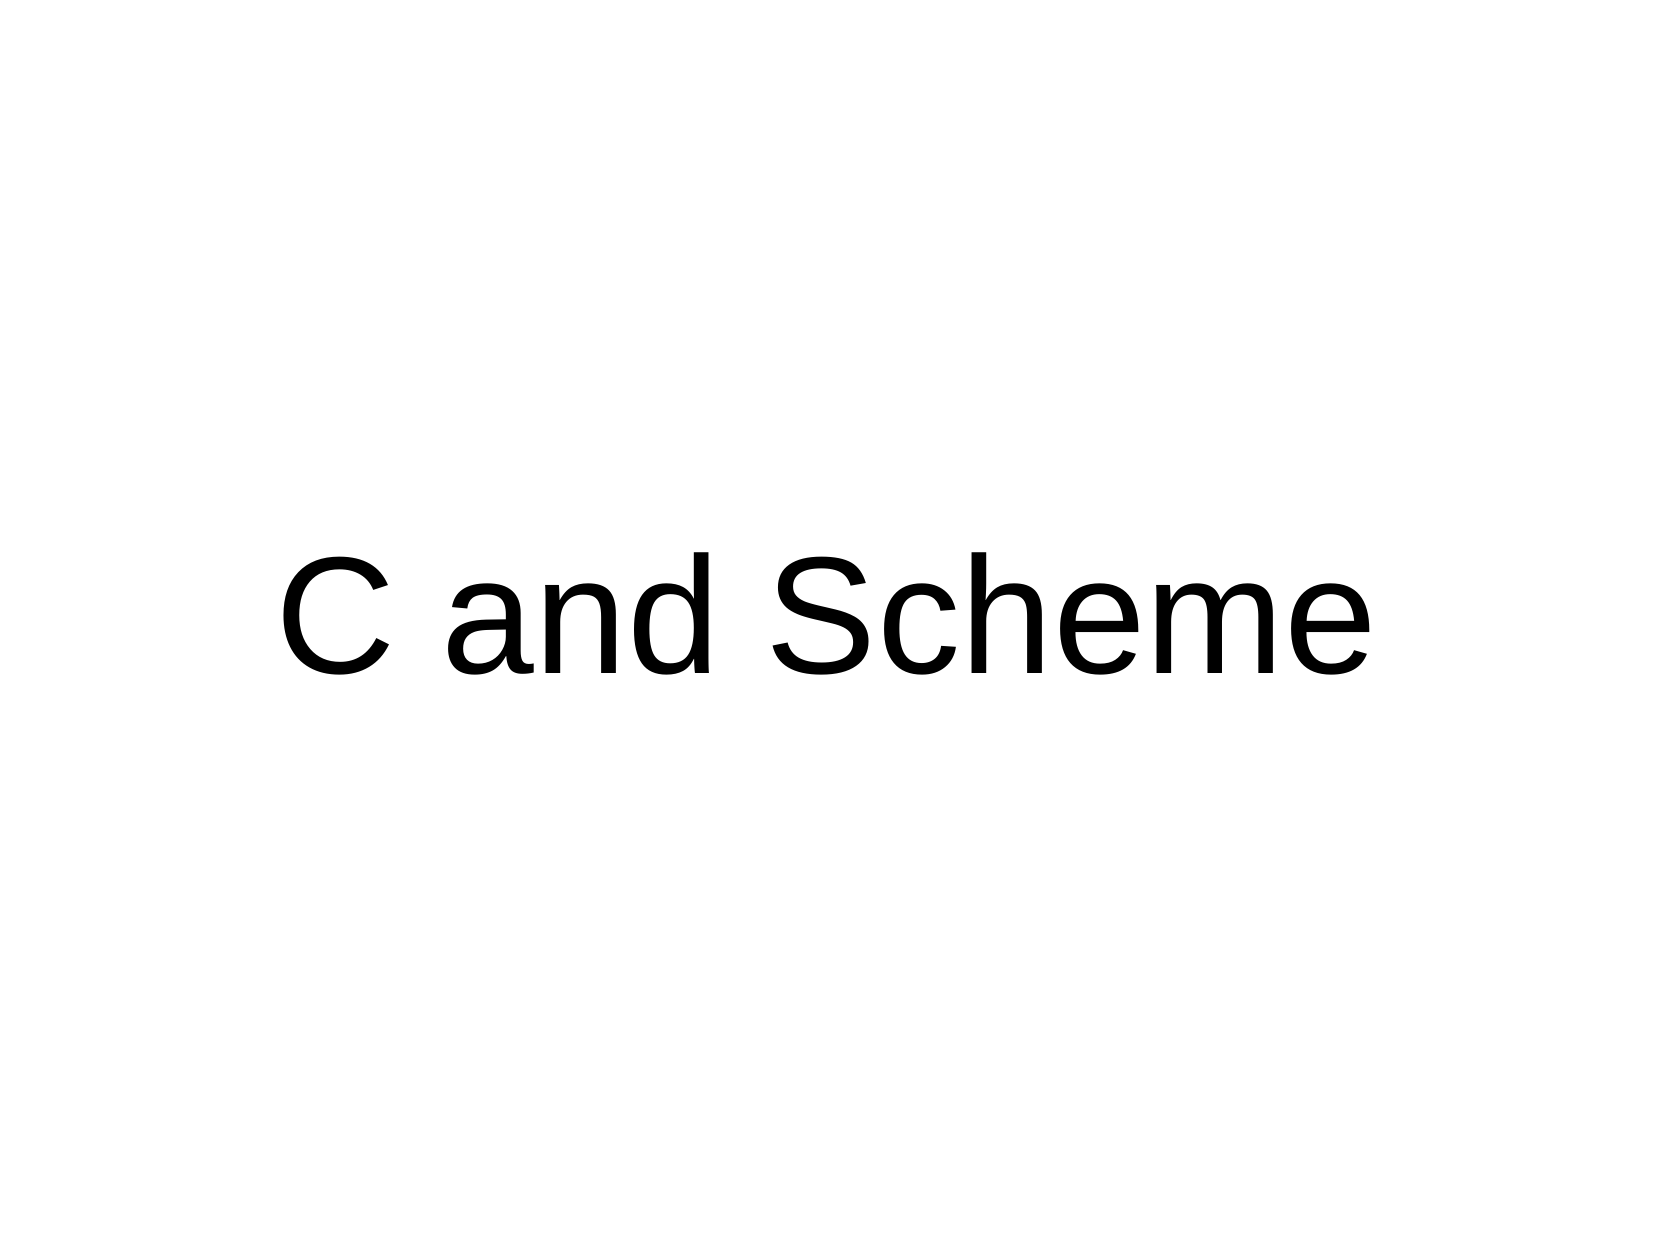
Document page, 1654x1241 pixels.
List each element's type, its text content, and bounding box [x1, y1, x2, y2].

title C and Scheme [82, 56, 1571, 1174]
